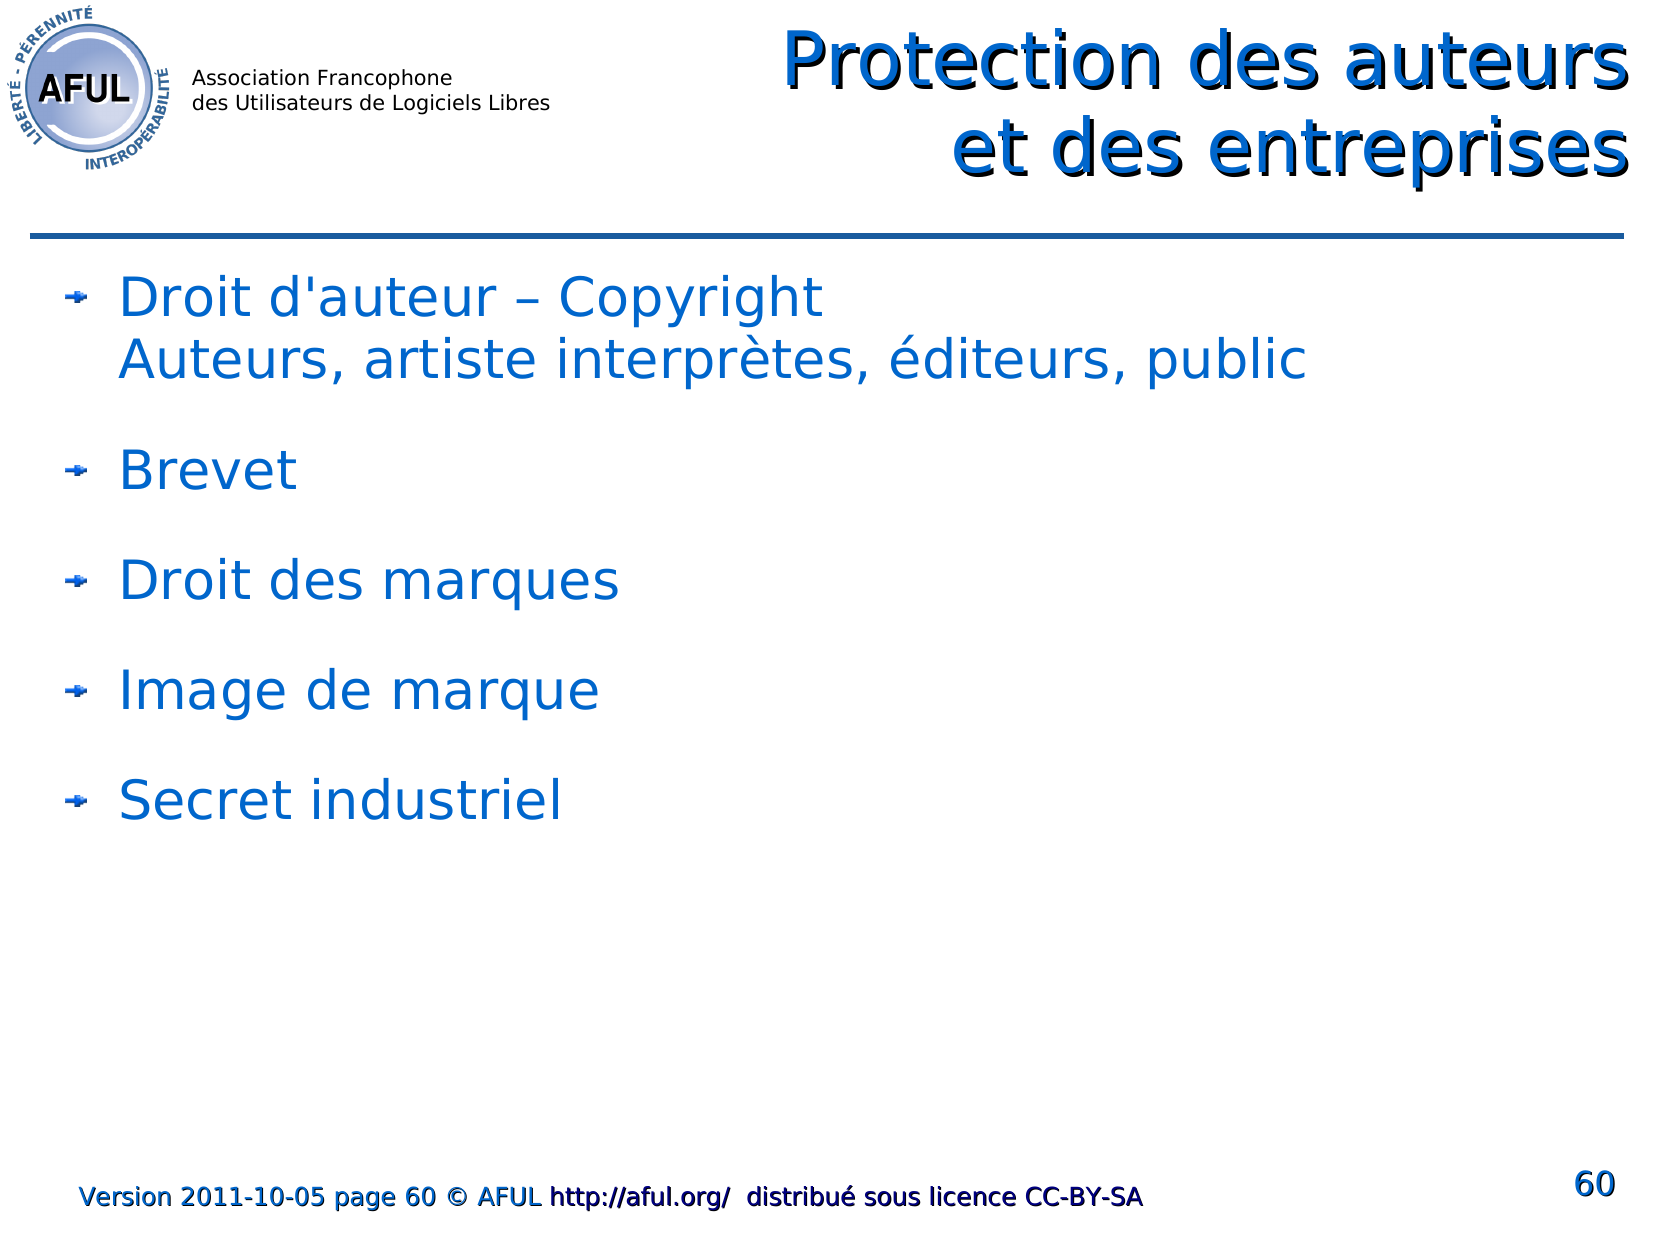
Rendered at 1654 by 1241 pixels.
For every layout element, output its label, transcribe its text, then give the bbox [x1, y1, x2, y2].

list Droit d'auteur – Copyright Auteurs, artiste interprètes, éditeurs, public Brevet Droit des marques Image de marque Secret industriel [47, 265, 1595, 1211]
picture [0, 0, 178, 178]
title Protection des auteurs et des entreprises [507, 0, 1630, 207]
